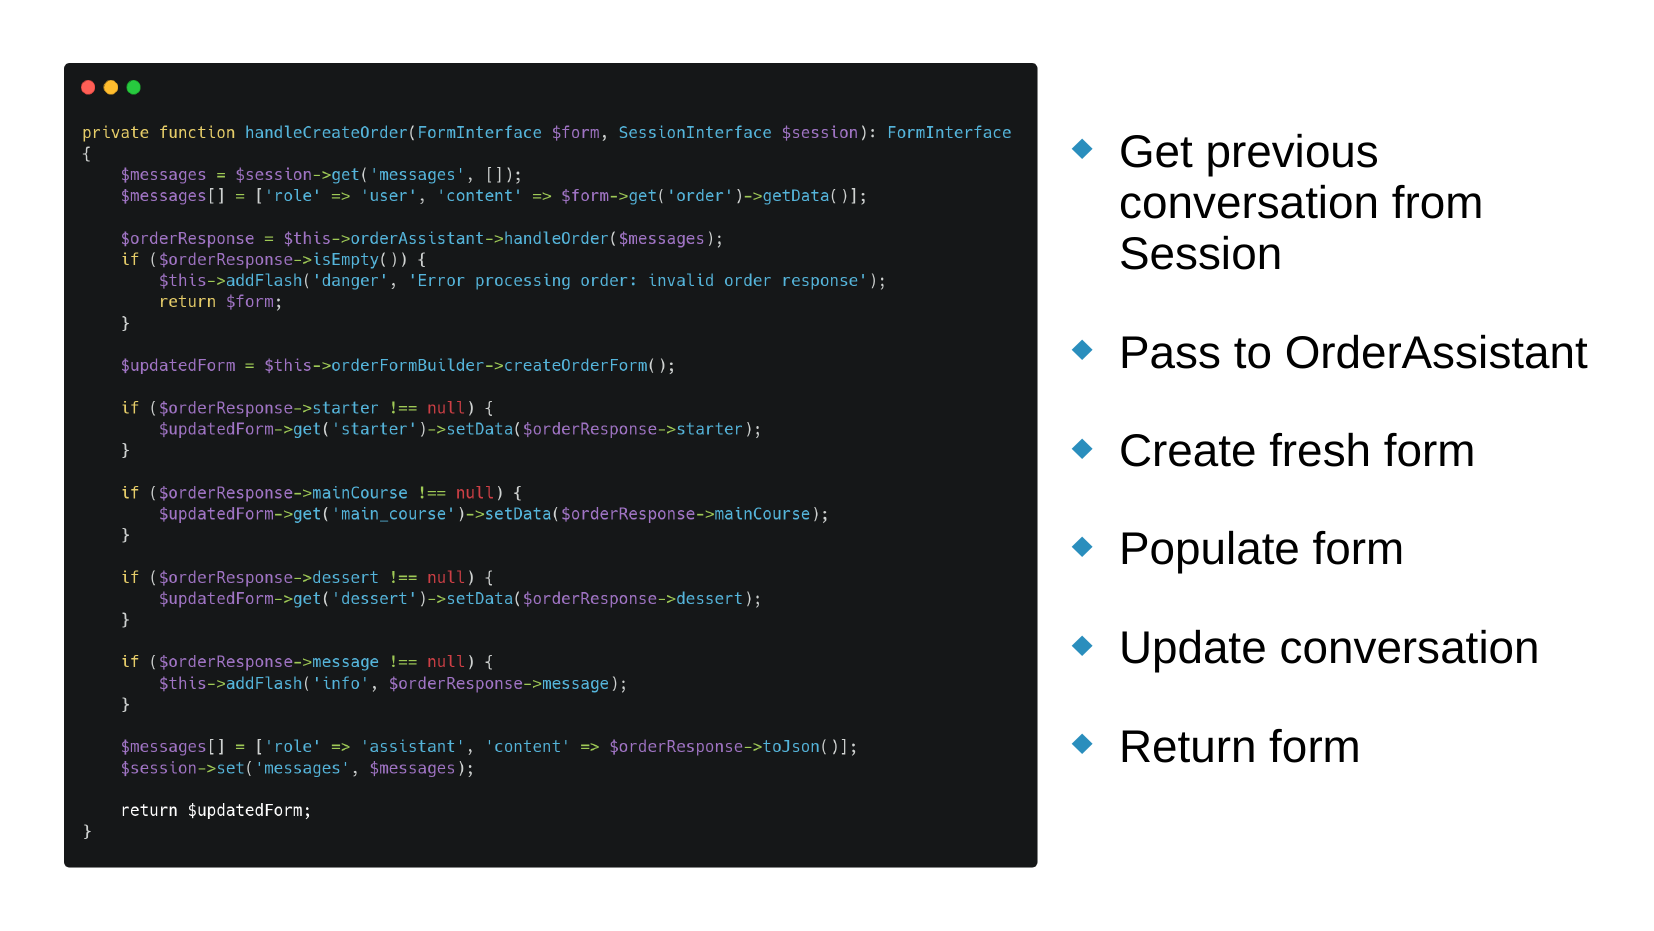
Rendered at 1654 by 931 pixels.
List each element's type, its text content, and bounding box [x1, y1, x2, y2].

picture [0, 0, 1101, 931]
text_box Get previous conversation from Session Pass to OrderAssistant Create fresh form Populate form Update conversation Return form [1101, 118, 1648, 931]
